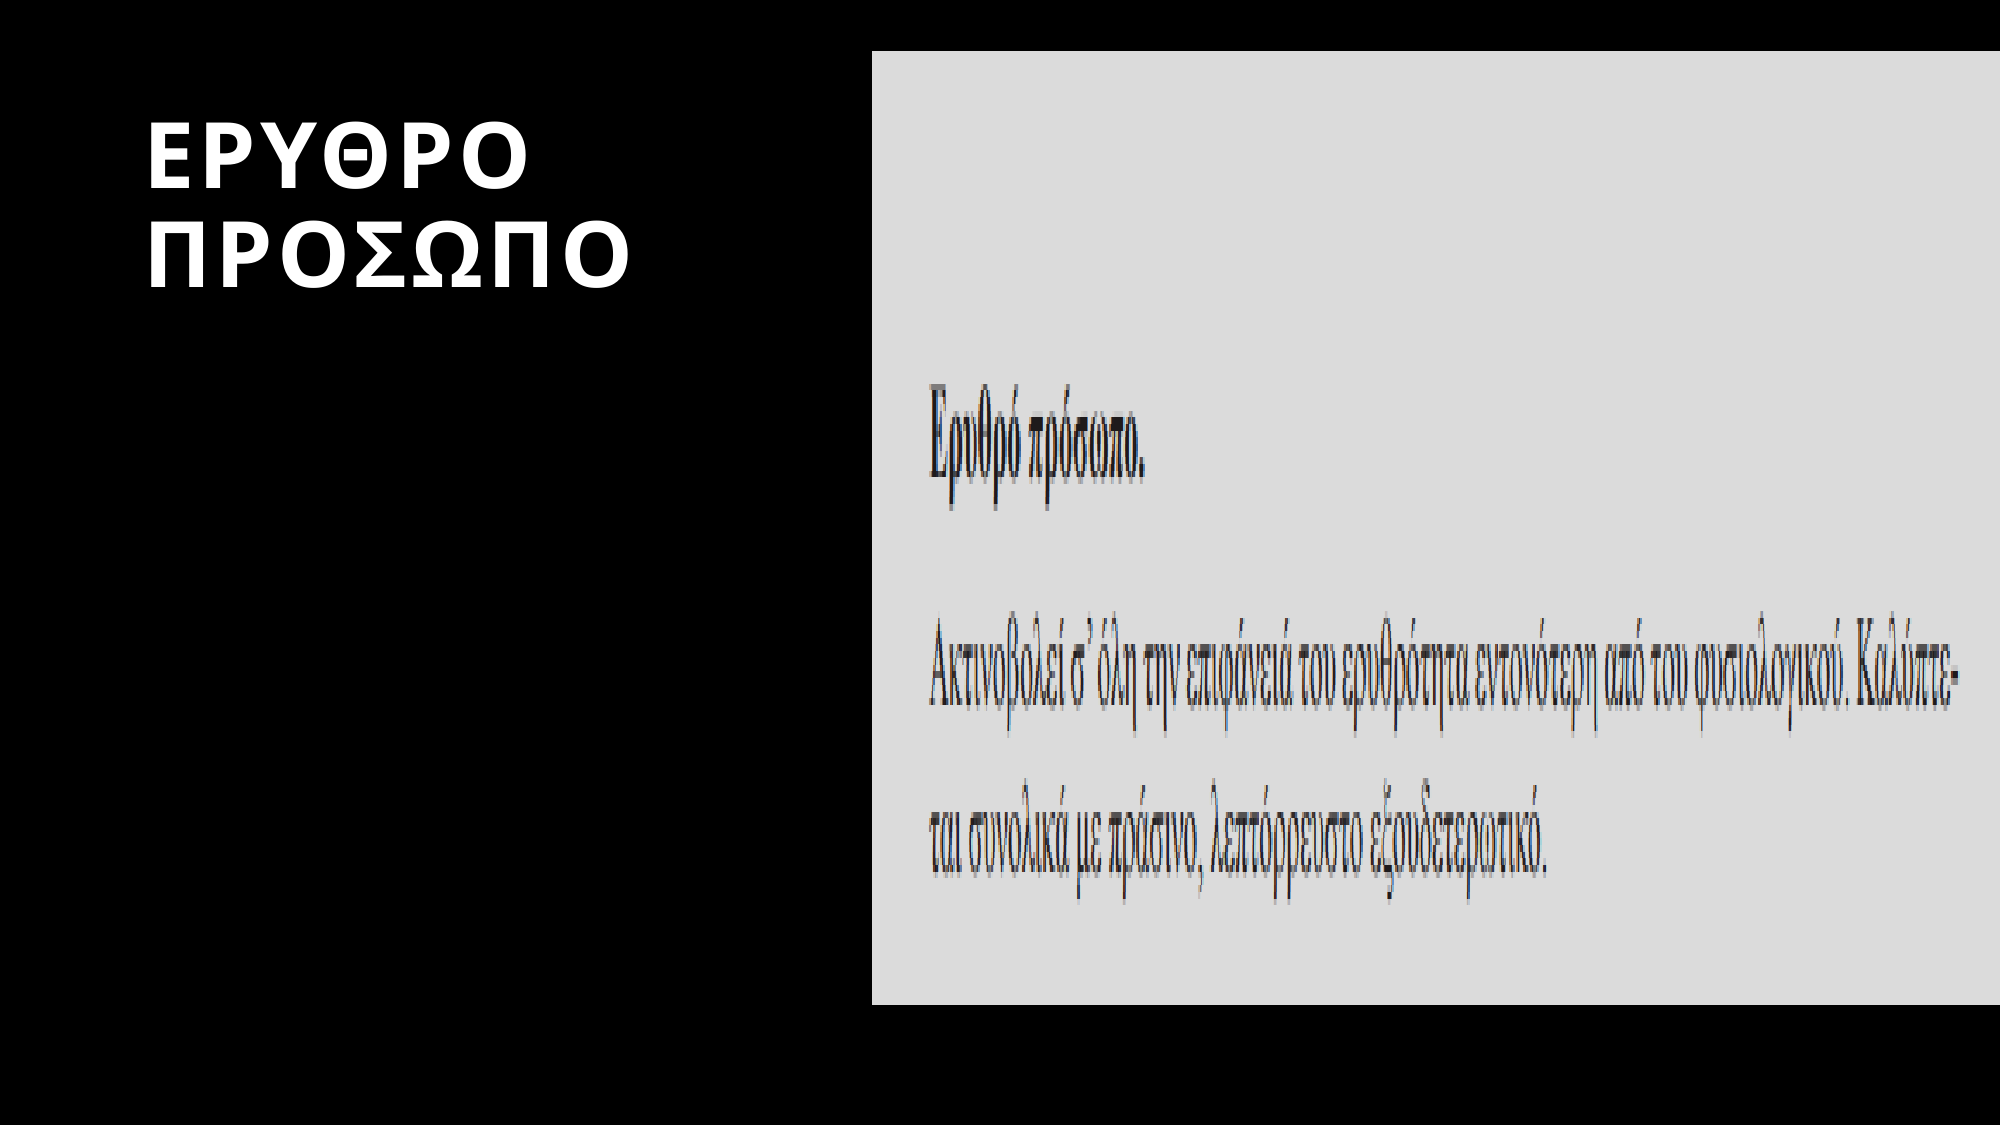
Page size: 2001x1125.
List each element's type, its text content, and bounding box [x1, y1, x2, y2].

title ΕΡΥΘΡΟ ΠΡΟΣΩΠΟ [125, 91, 835, 260]
picture [872, 50, 2000, 1006]
